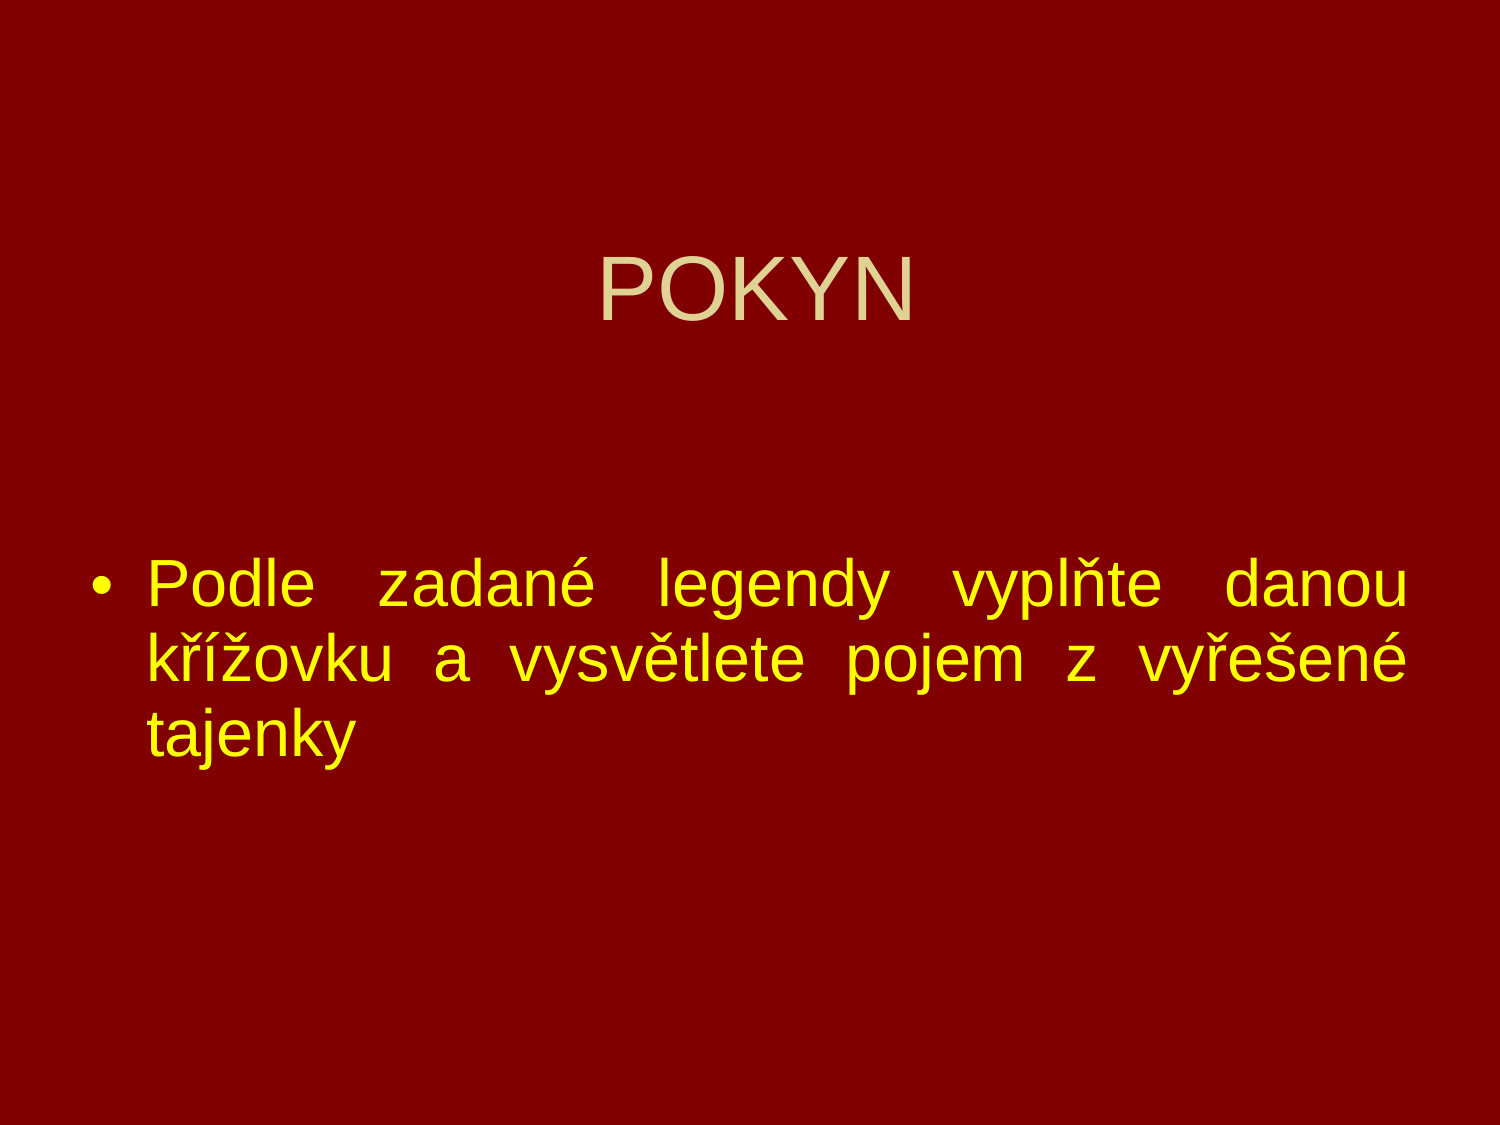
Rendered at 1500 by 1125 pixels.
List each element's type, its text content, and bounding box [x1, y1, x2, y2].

list Podle zadané legendy vyplňte danou křížovku a vysvětlete pojem z vyřešené tajenky [75, 538, 1426, 1005]
title POKYN [82, 229, 1433, 450]
